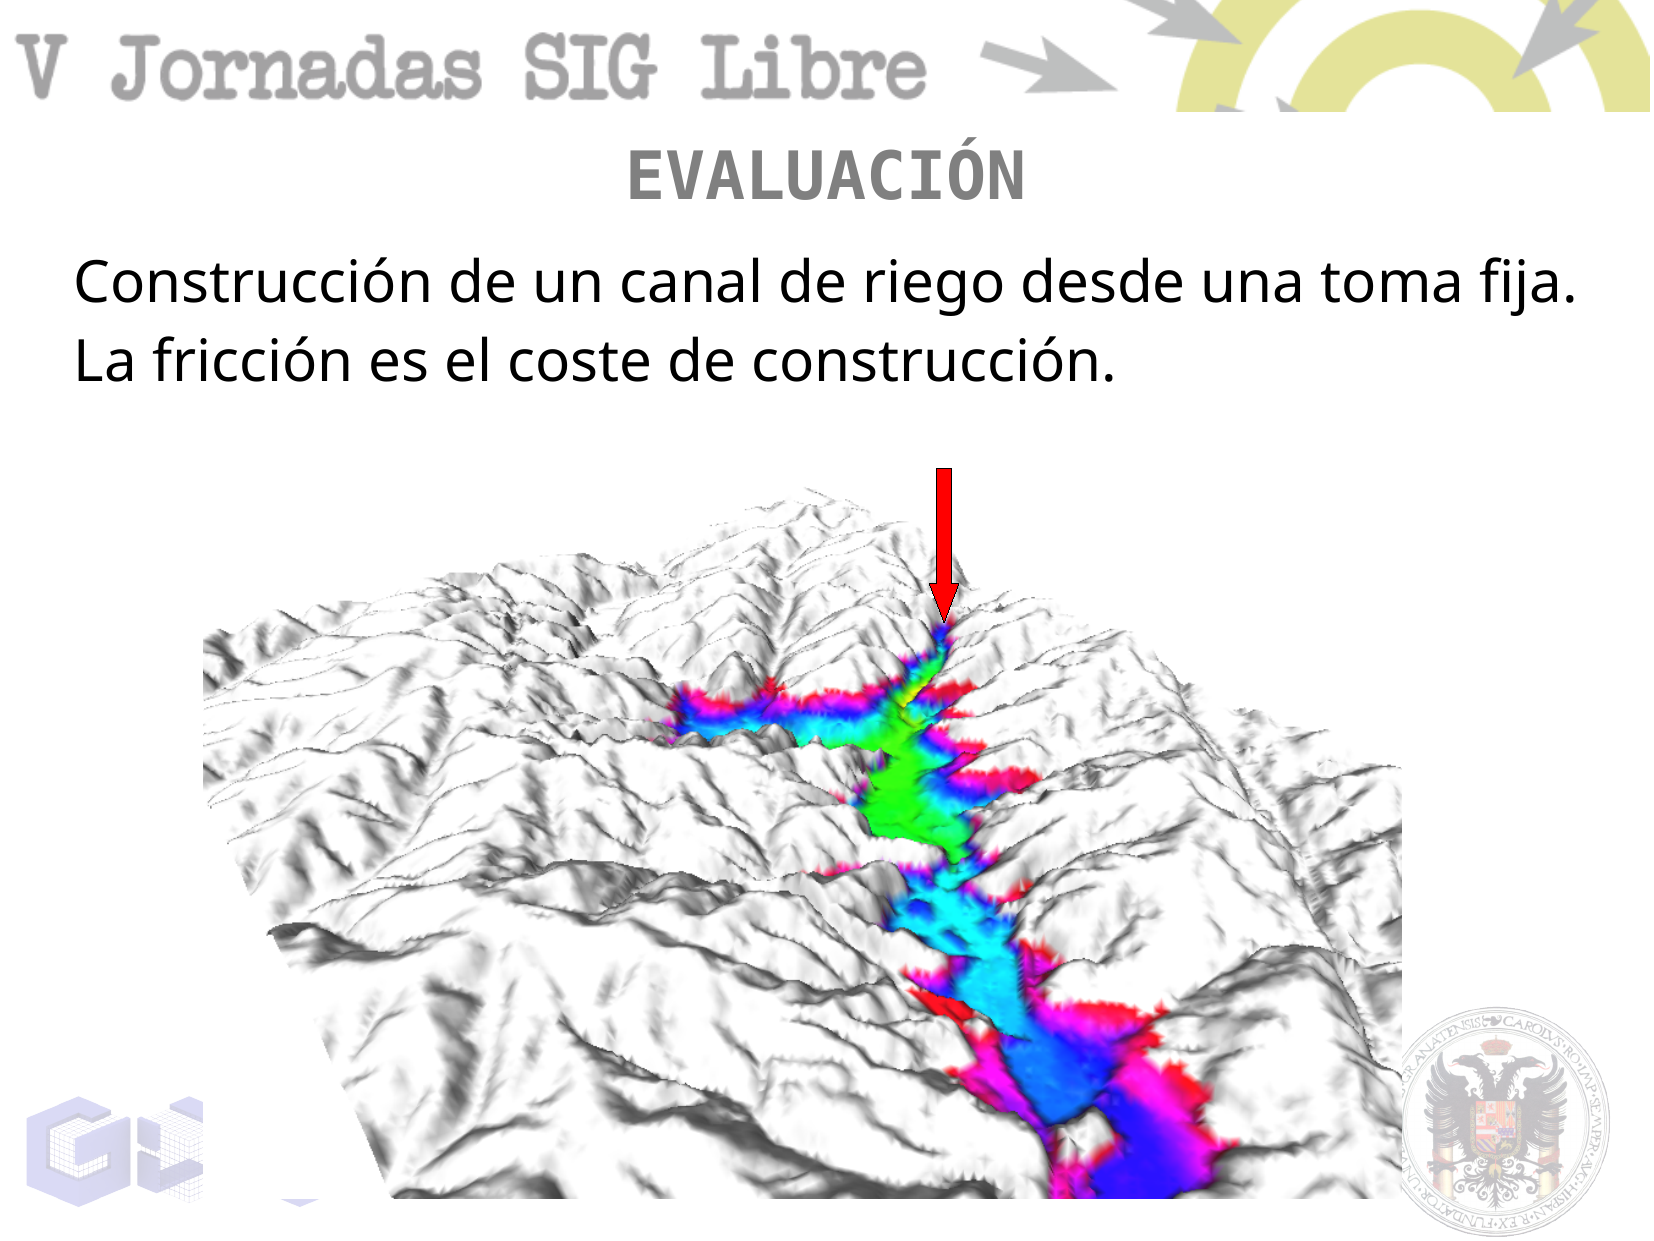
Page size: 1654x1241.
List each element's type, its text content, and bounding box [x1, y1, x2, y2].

text_box [929, 468, 959, 623]
text_box EVALUACIÓN [0, 129, 1654, 223]
text_box Construcción de un canal de riego desde una toma fija. La fricción es el coste de construcción. [59, 232, 1625, 383]
picture [203, 388, 1402, 1199]
text_box Comparación con camino isotrópico. [0, 0, 1650, 112]
